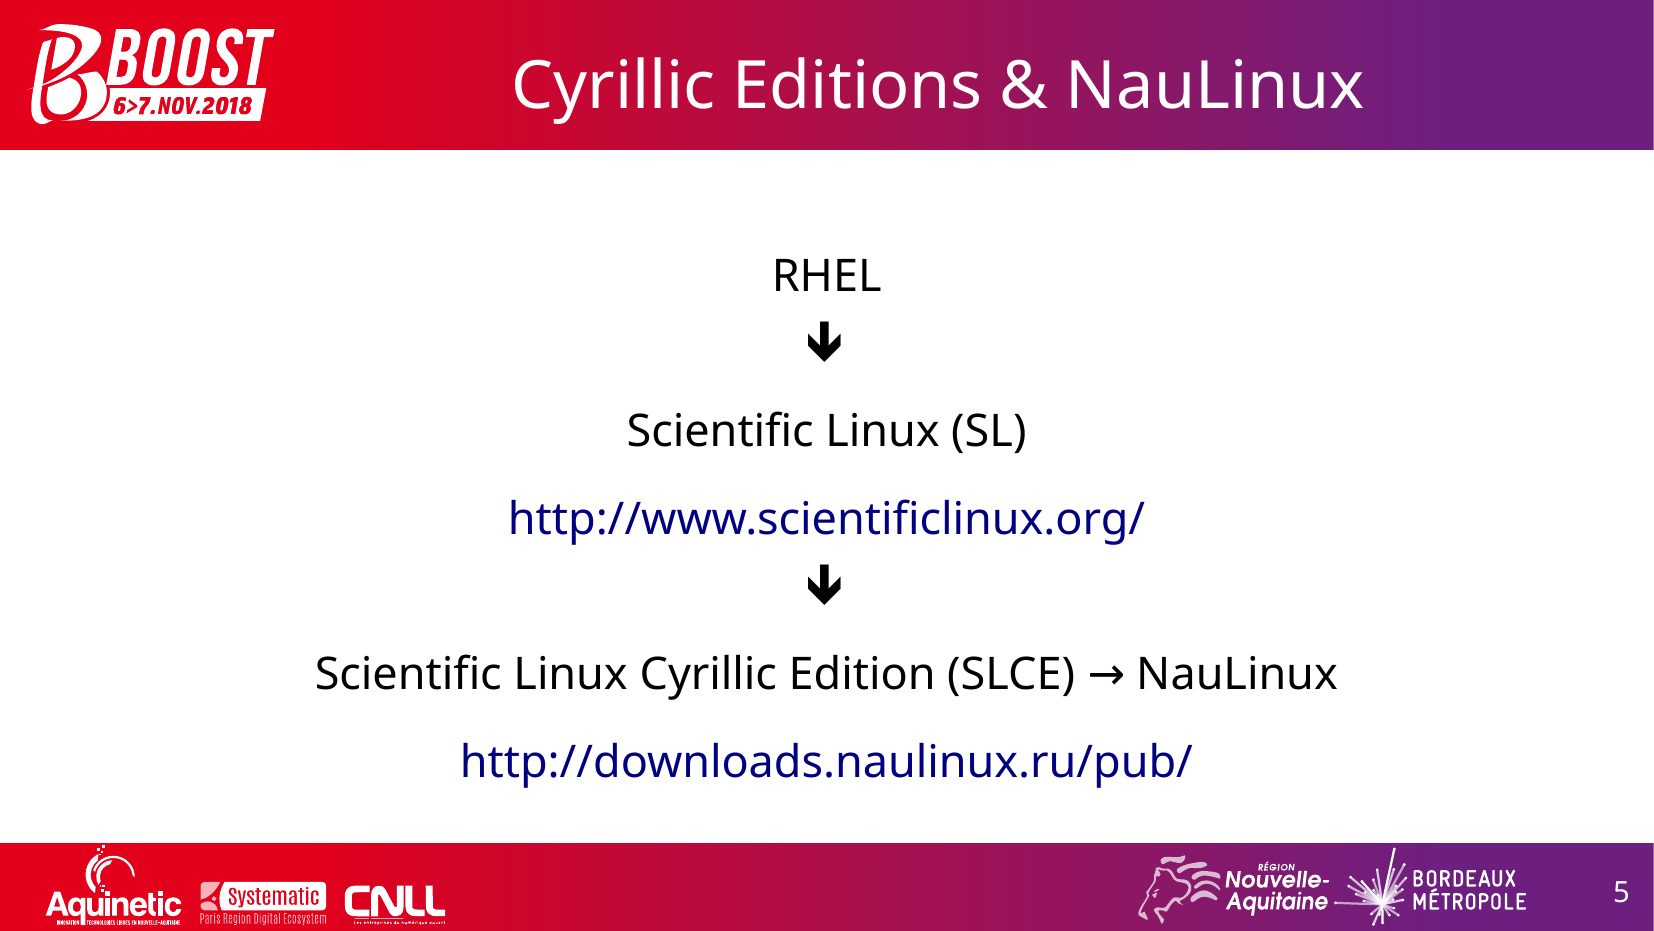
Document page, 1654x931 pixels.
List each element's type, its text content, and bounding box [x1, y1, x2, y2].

list RHEL  Scientific Linux (SL) http://www.scientificlinux.org/  Scientific Linux Cyrillic Edition (SLCE) → NauLinux http://downloads.naulinux.ru/pub/ [82, 155, 1571, 794]
title Cyrillic Editions & NauLinux [295, 35, 1583, 130]
